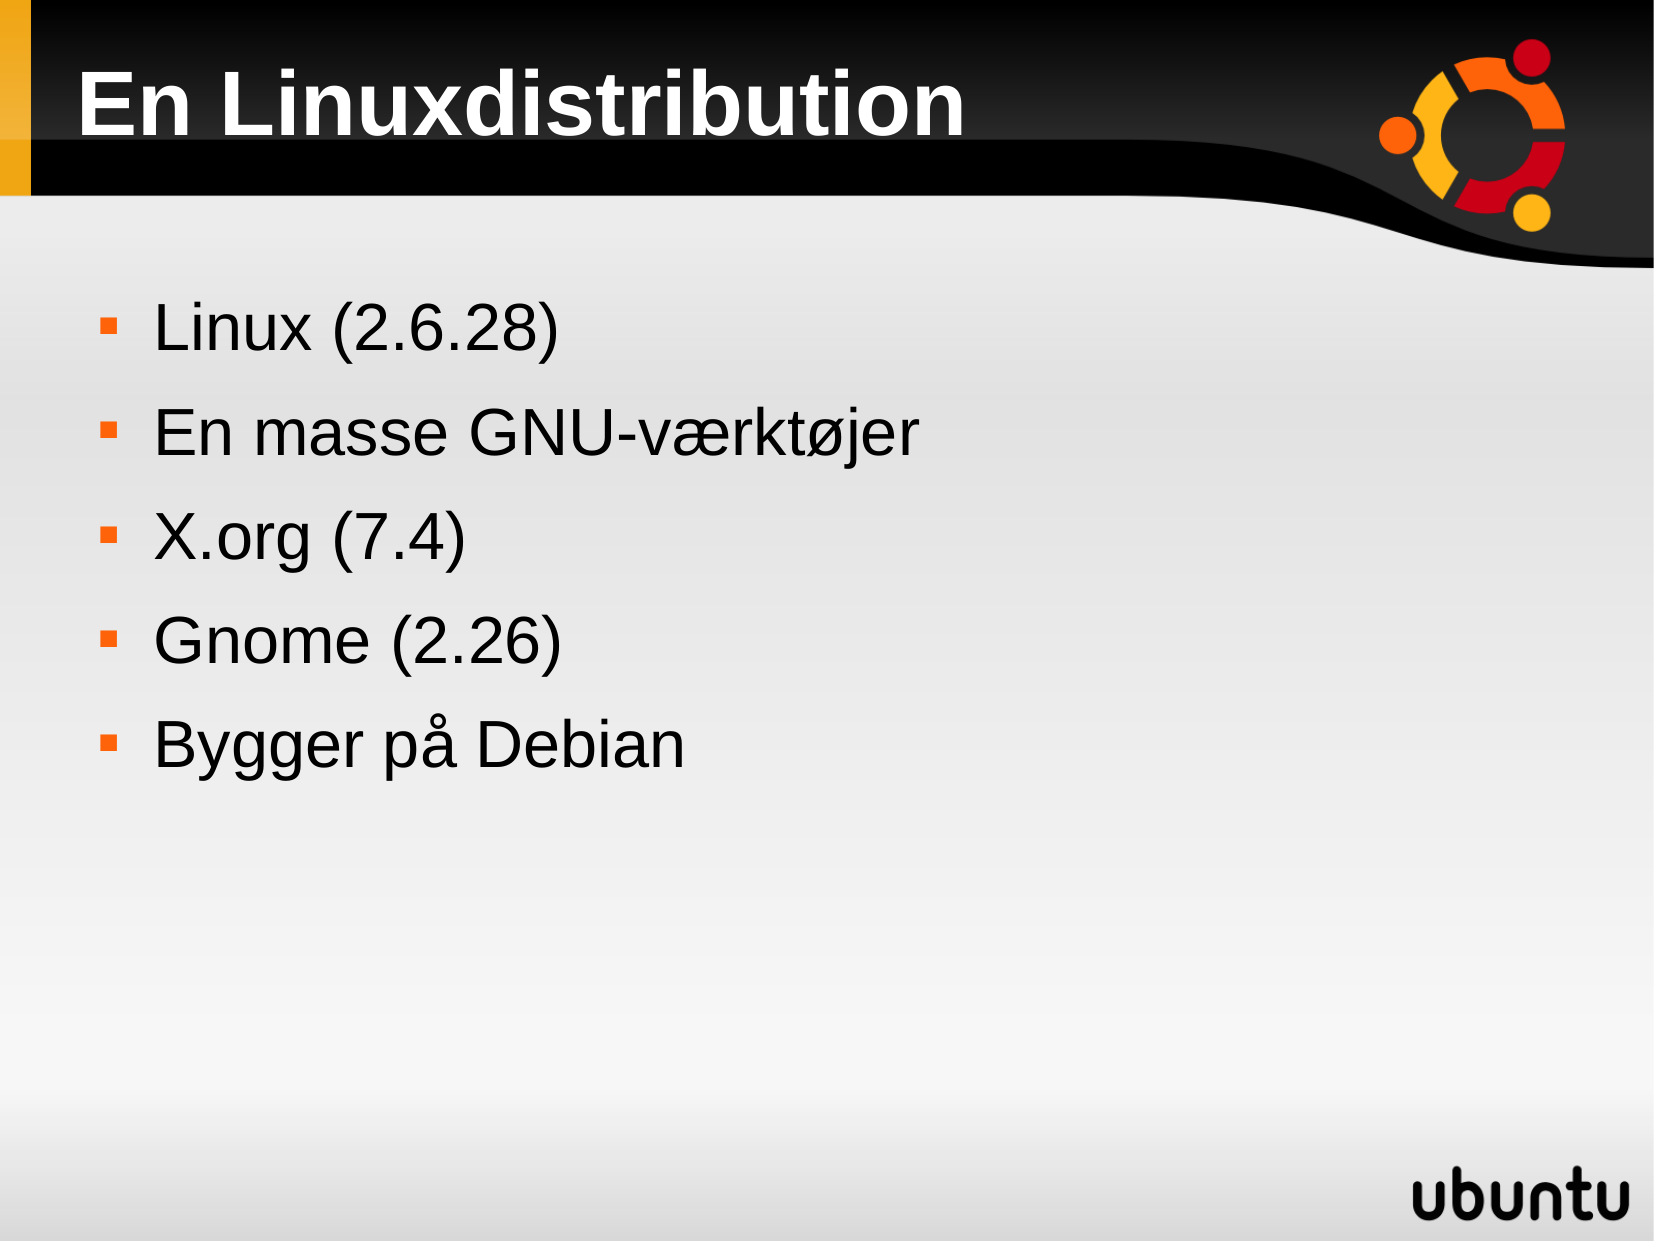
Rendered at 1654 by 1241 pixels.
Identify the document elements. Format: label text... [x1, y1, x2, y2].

picture [0, 0, 1654, 1241]
title En Linuxdistribution [76, 7, 1565, 200]
list Linux (2.6.28) En masse GNU-værktøjer X.org (7.4) Gnome (2.26) Bygger på Debian [82, 290, 1571, 1094]
